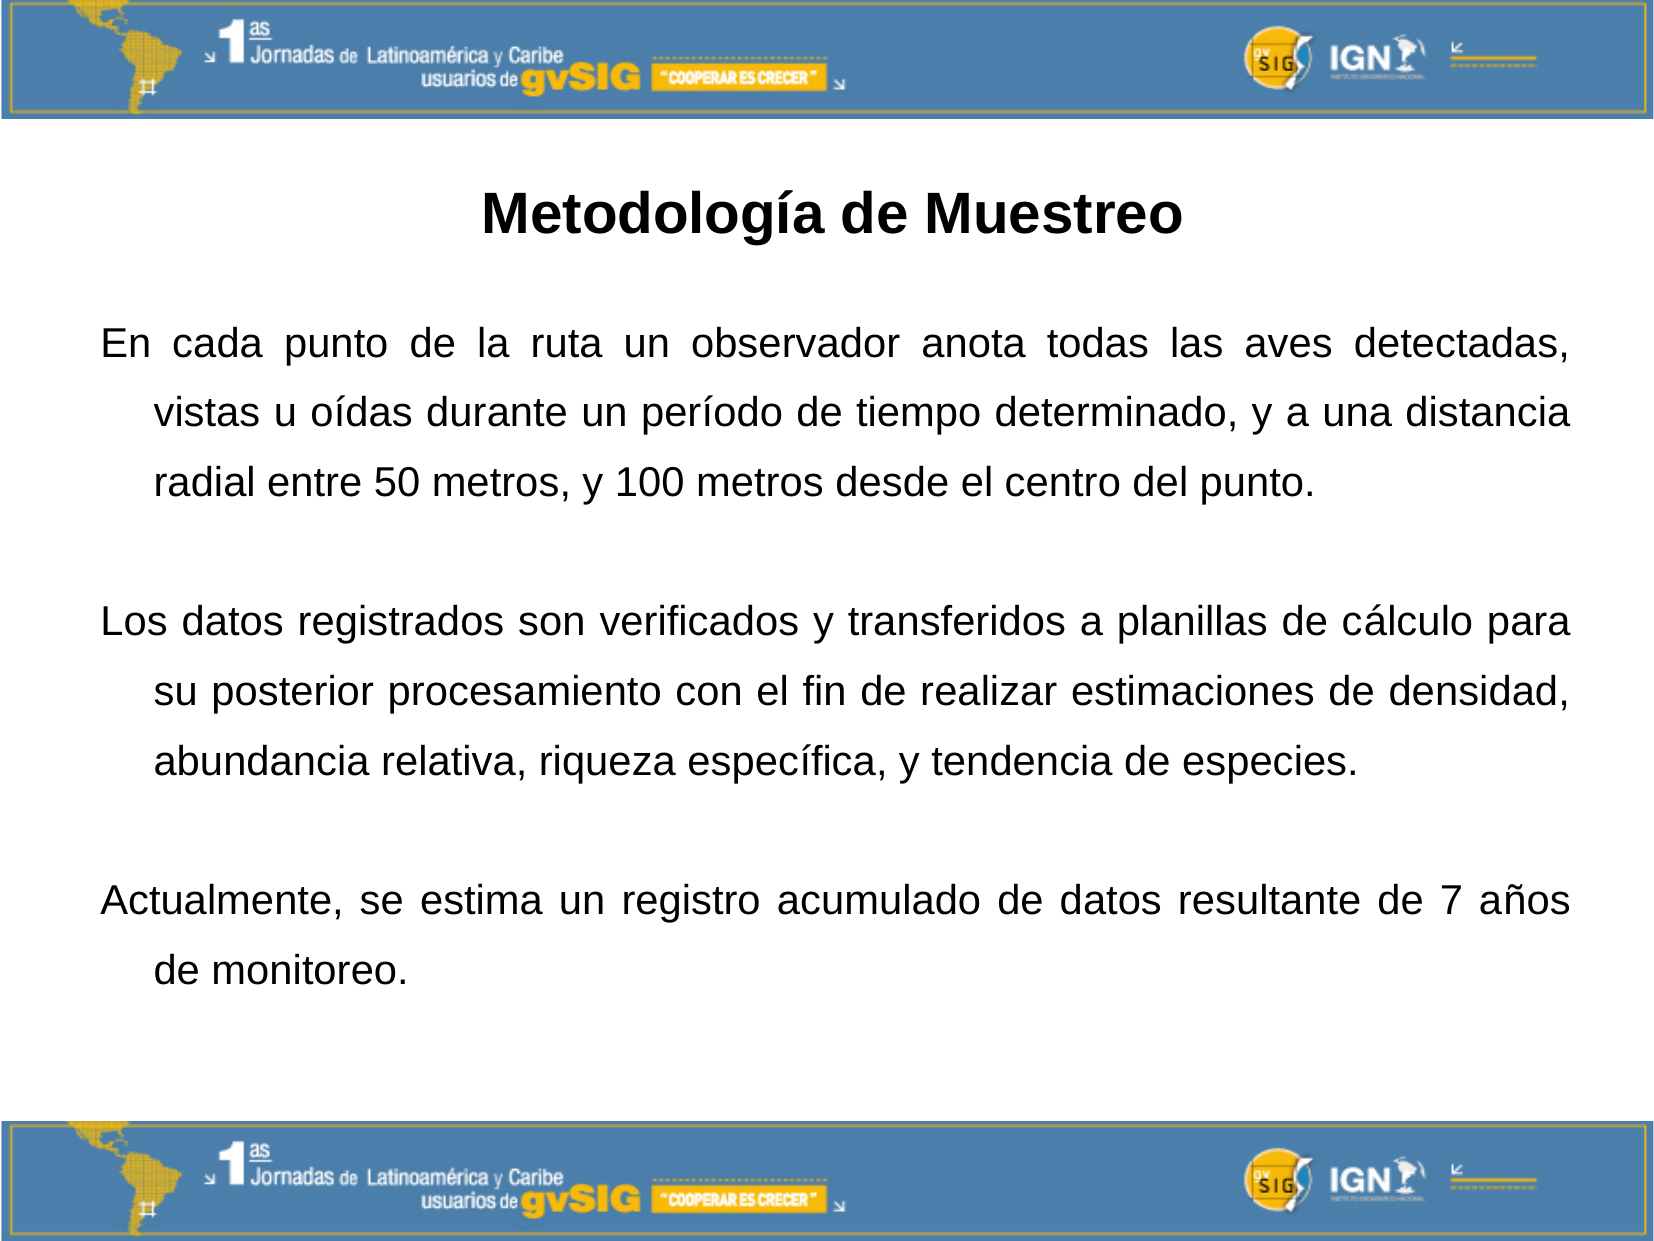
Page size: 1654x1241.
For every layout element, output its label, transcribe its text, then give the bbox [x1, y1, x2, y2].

list En cada punto de la ruta un observador anota todas las aves detectadas, vistas u oídas durante un período de tiempo determinado, y a una distancia radial entre 50 metros, y 100 metros desde el centro del punto. Los datos registrados son verificados y transferidos a planillas de cálculo para su posterior procesamiento con el fin de realizar estimaciones de densidad, abundancia relativa, riqueza específica, y tendencia de especies. Actualmente, se estima un registro acumulado de datos resultante de 7 años de monitoreo. [82, 296, 1571, 1051]
title Metodología de Muestreo [88, 147, 1578, 279]
picture [0, 0, 1654, 119]
picture [0, 1121, 1654, 1241]
